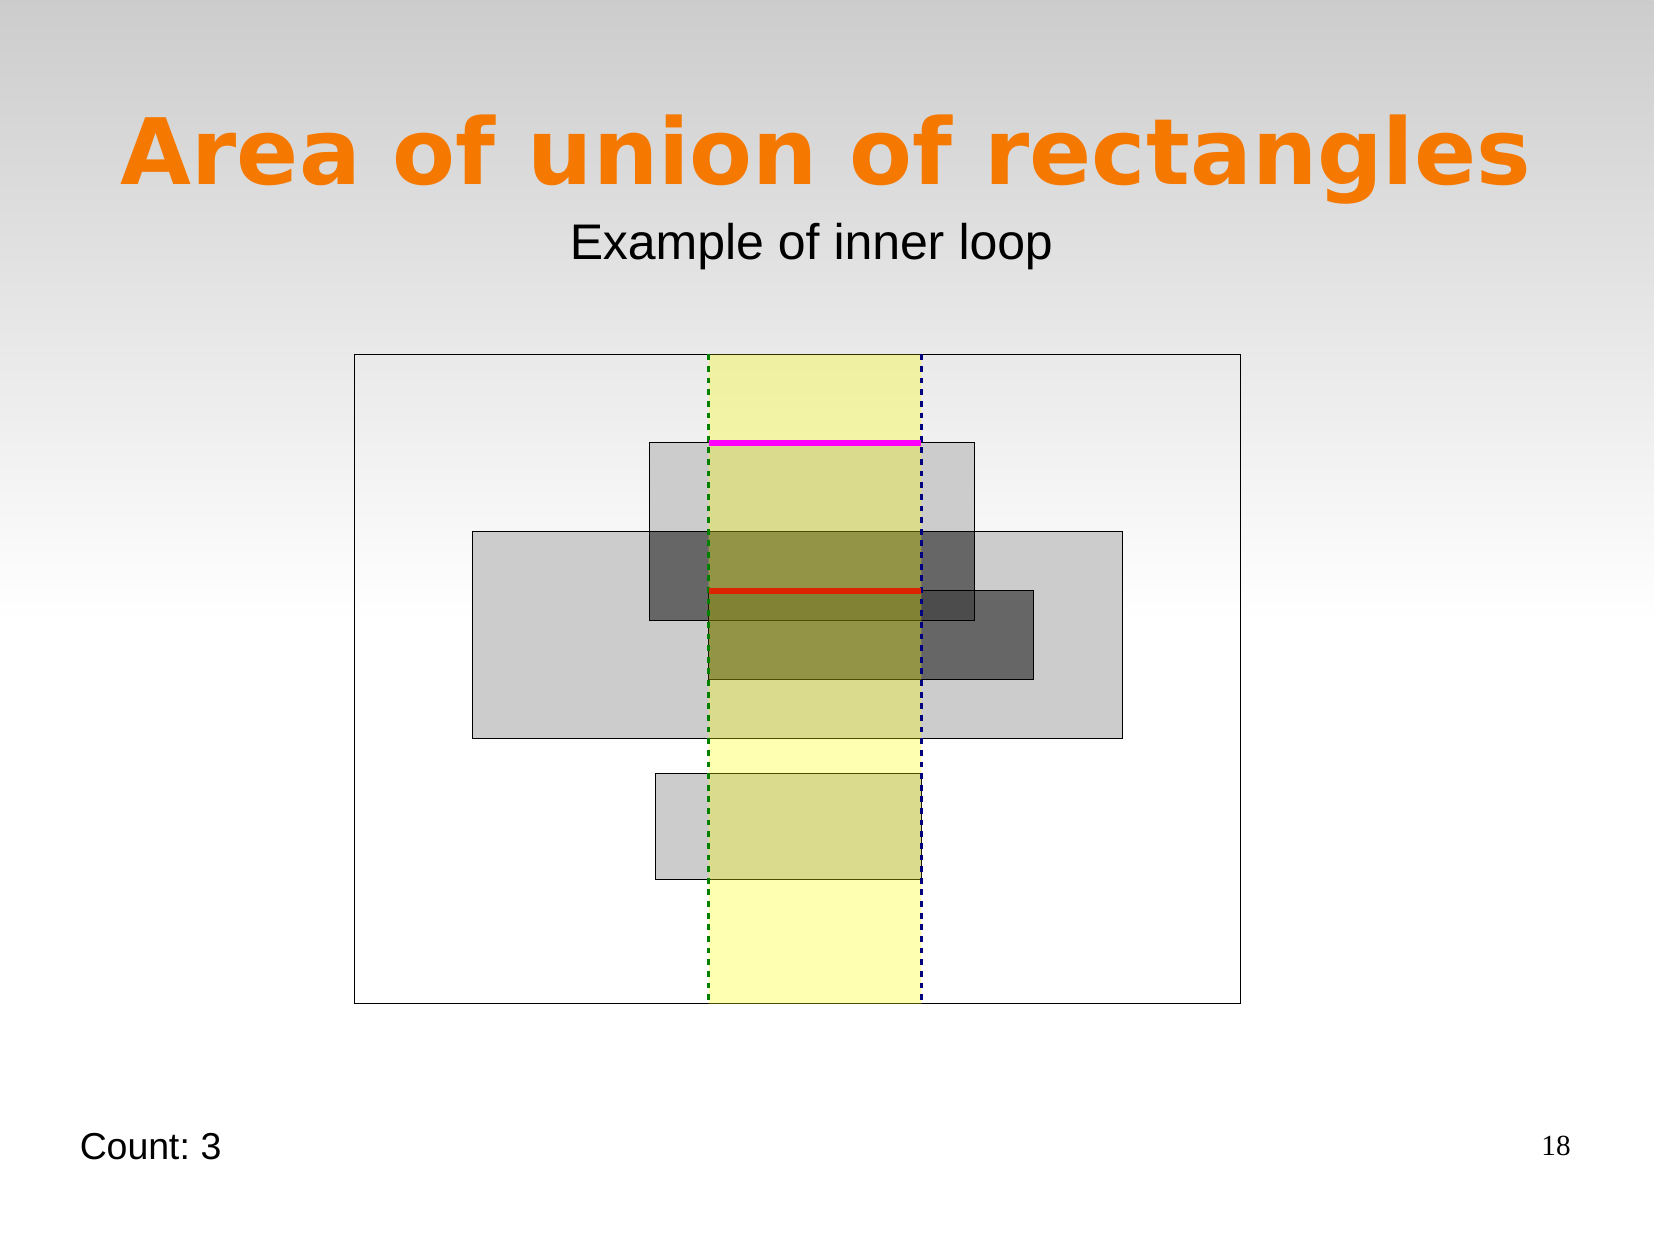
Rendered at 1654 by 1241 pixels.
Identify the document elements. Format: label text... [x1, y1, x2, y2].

text_box [708, 354, 922, 440]
text_box Count: 3 [64, 1118, 272, 1176]
title Area of union of rectangles [82, 49, 1571, 257]
text_box [472, 442, 1123, 1004]
text_box Example of inner loop [555, 206, 1087, 278]
